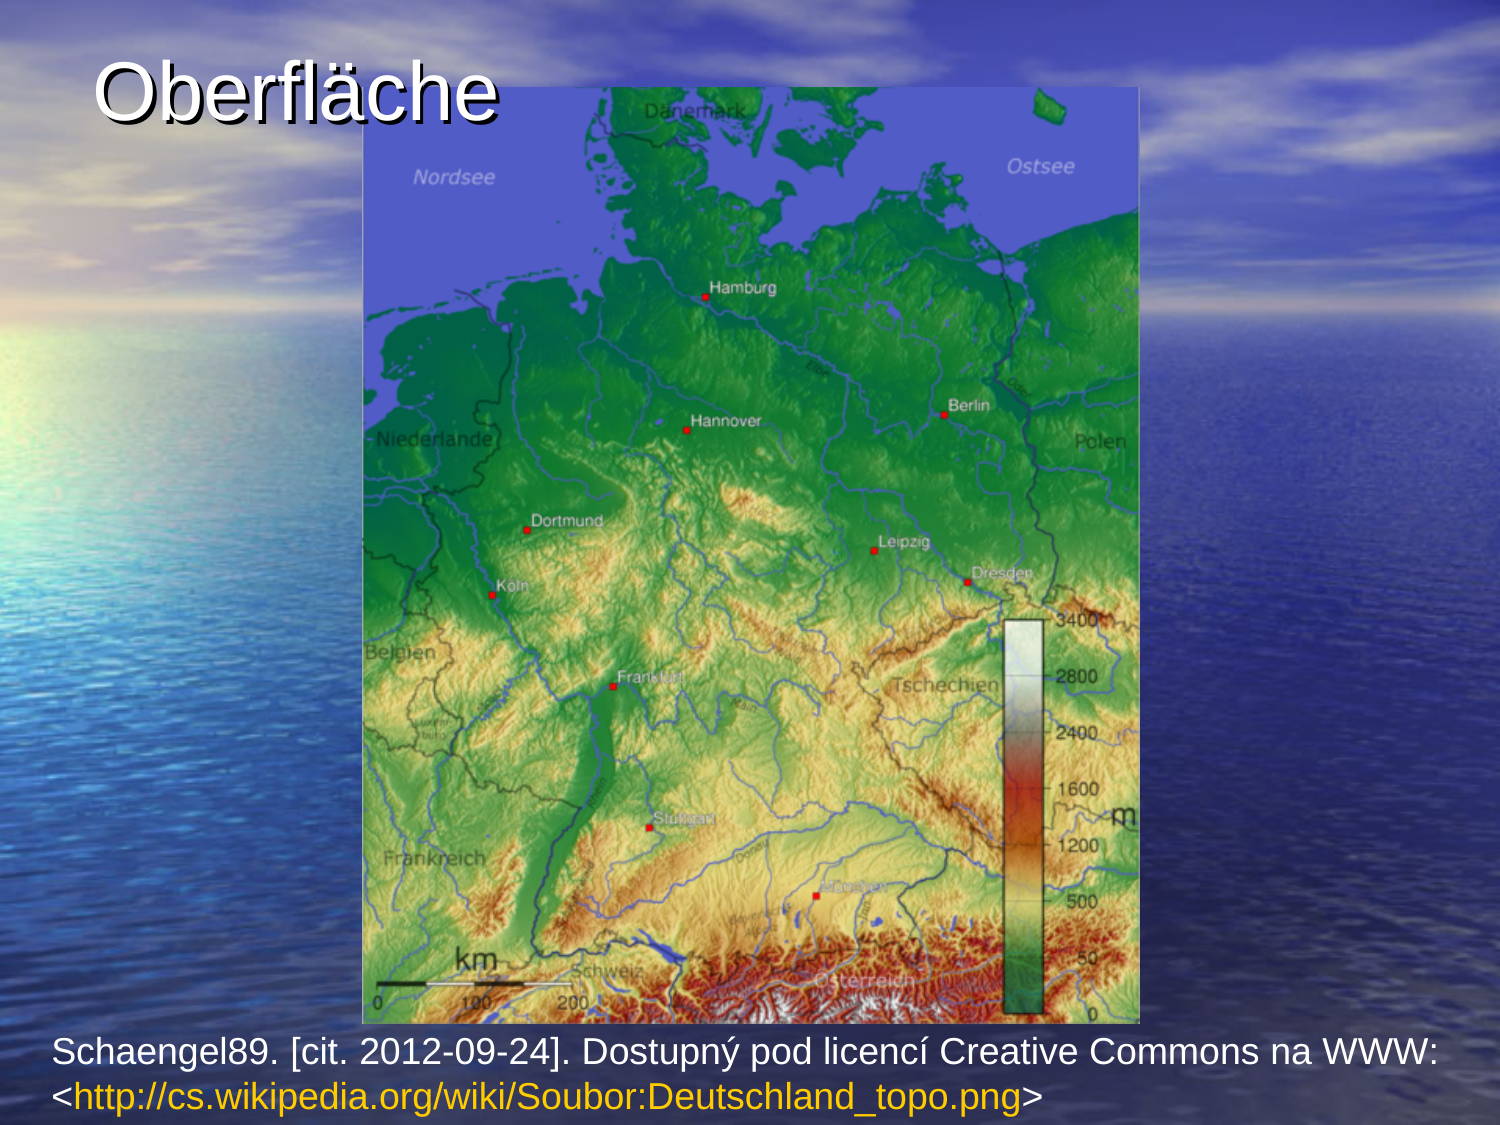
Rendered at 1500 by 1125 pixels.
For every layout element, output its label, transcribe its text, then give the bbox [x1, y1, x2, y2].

text_box Schaengel89. [cit. 2012-09-24]. Dostupný pod licencí Creative Commons na WWW: <http://cs.wikipedia.org/wiki/Soubor:Deutschland_topo.png> [36, 1018, 1465, 1125]
text_box Oberfläche [77, 29, 515, 145]
picture [0, 0, 1500, 1125]
